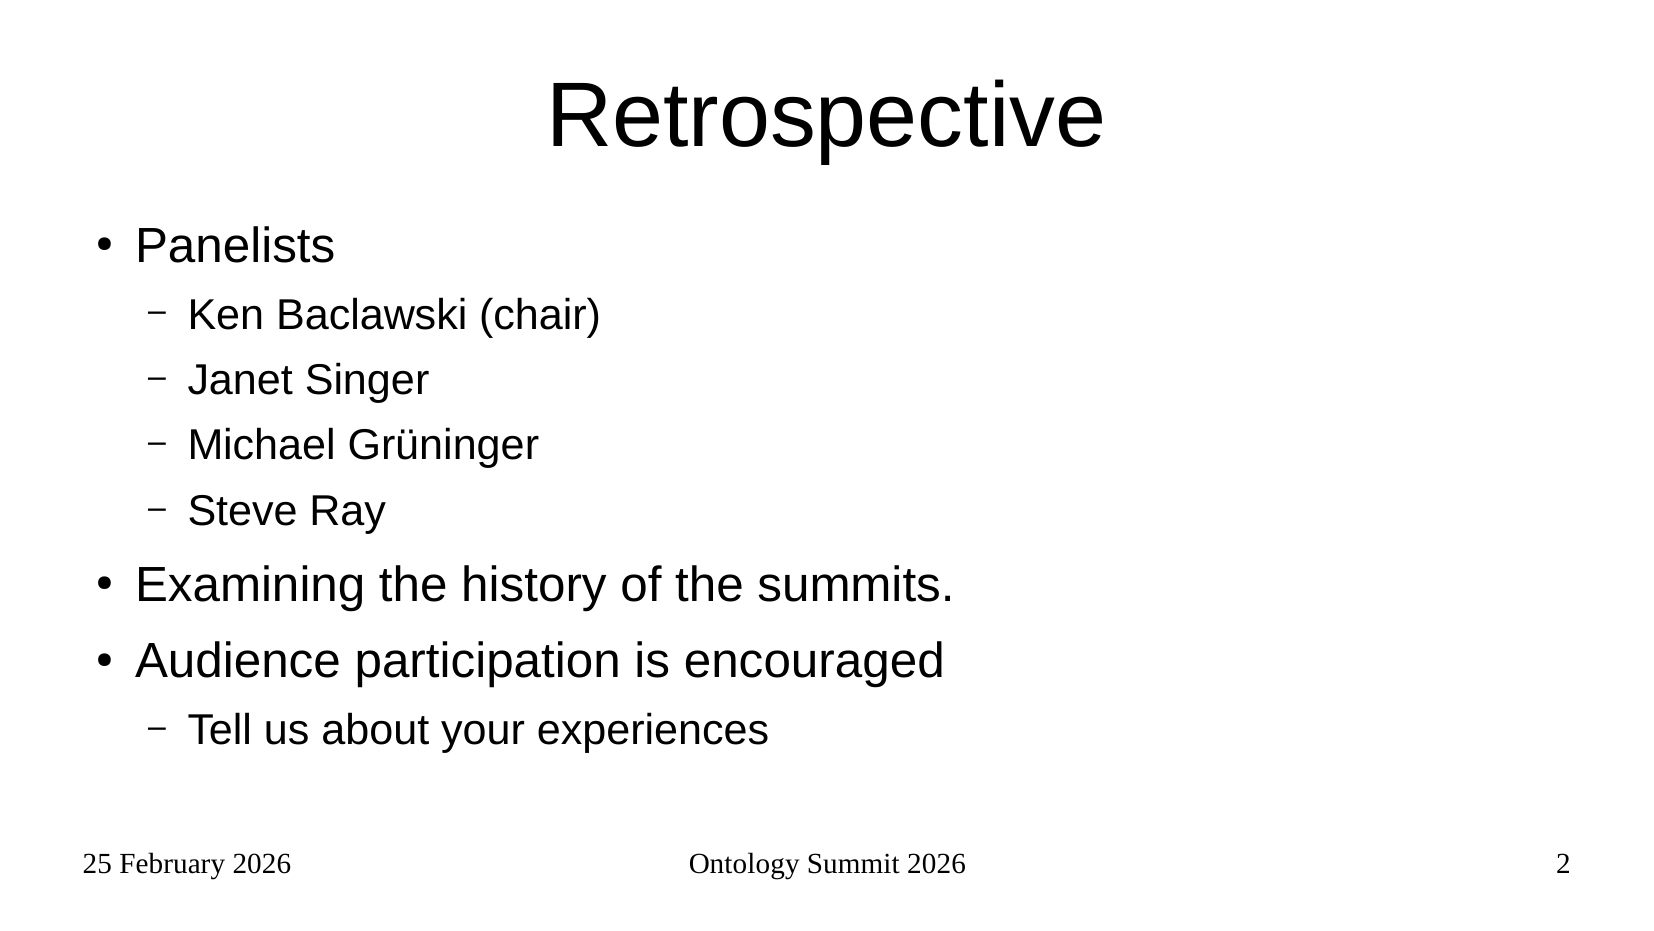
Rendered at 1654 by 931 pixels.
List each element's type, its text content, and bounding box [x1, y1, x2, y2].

list Panelists Ken Baclawski (chair) Janet Singer Michael Grüninger Steve Ray Examining the history of the summits. Audience participation is encouraged Tell us about your experiences [82, 217, 1571, 758]
title Retrospective [82, 37, 1571, 193]
